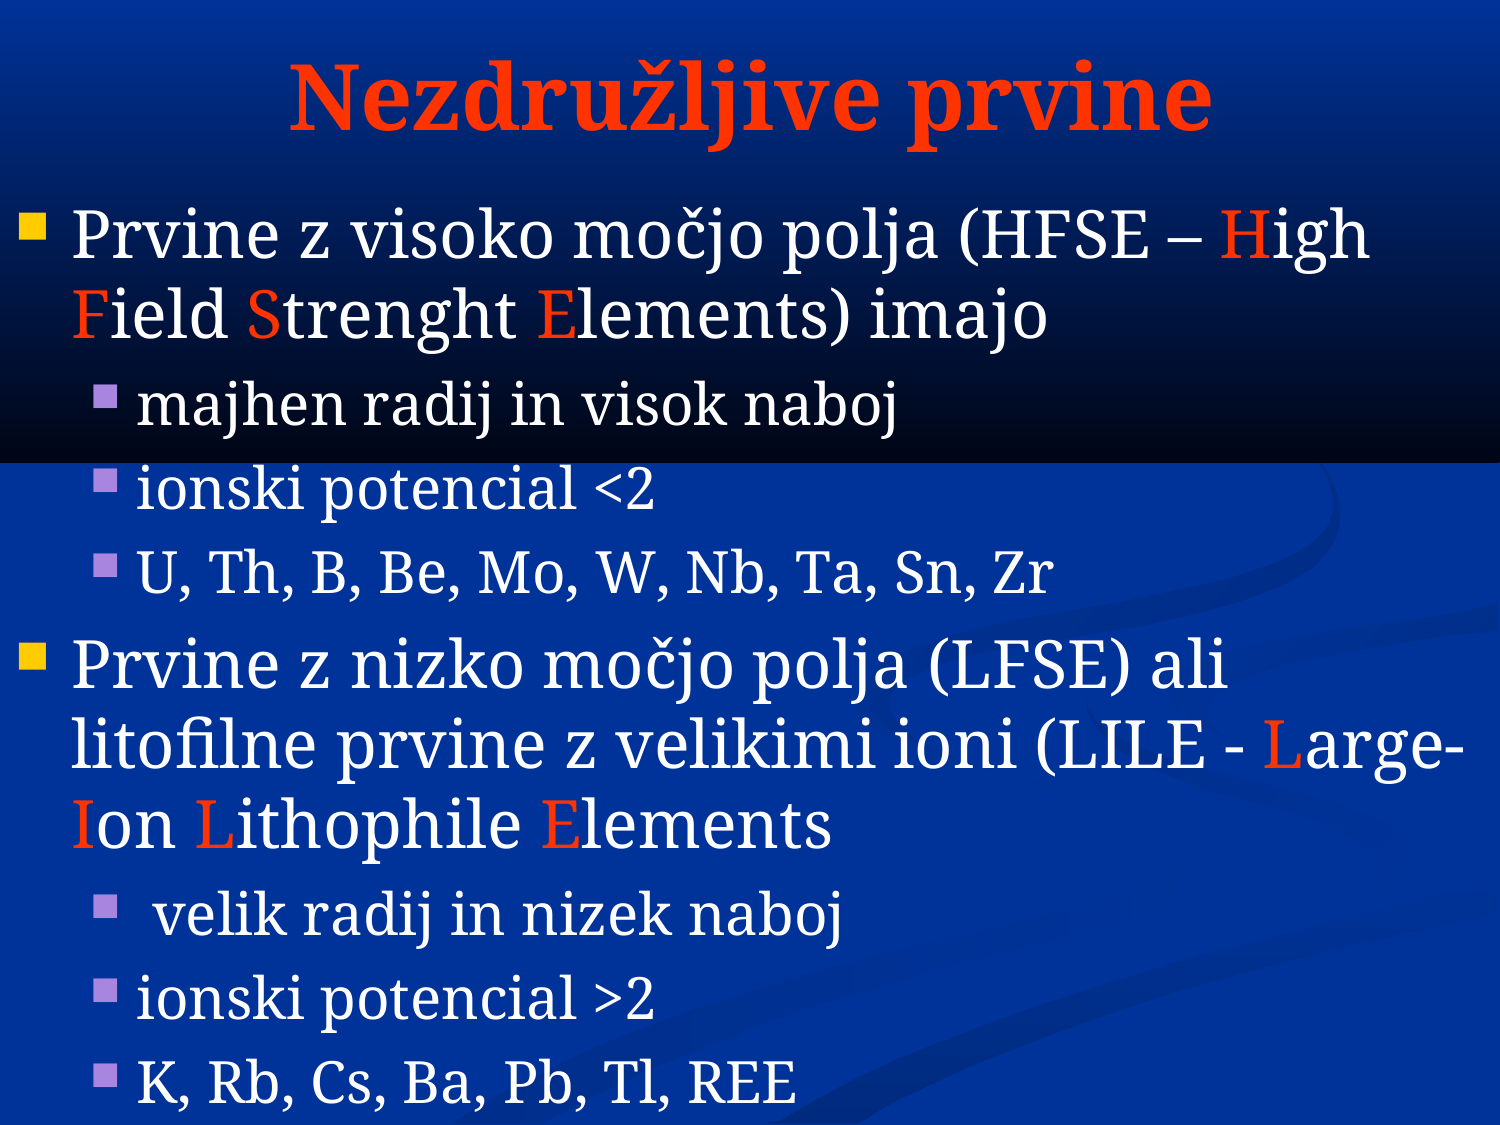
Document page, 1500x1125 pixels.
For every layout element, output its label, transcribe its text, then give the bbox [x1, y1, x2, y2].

title Nezdružljive prvine [76, 0, 1427, 184]
list Prvine z visoko močjo polja (HFSE – High Field Strenght Elements) imajo majhen radij in visok naboj ionski potencial <2 U, Th, B, Be, Mo, W, Nb, Ta, Sn, Zr Prvine z nizko močjo polja (LFSE) ali litofilne prvine z velikimi ioni (LILE - Large-Ion Lithophile Elements velik radij in nizek naboj ionski potencial >2 K, Rb, Cs, Ba, Pb, Tl, REE [0, 184, 1500, 1125]
